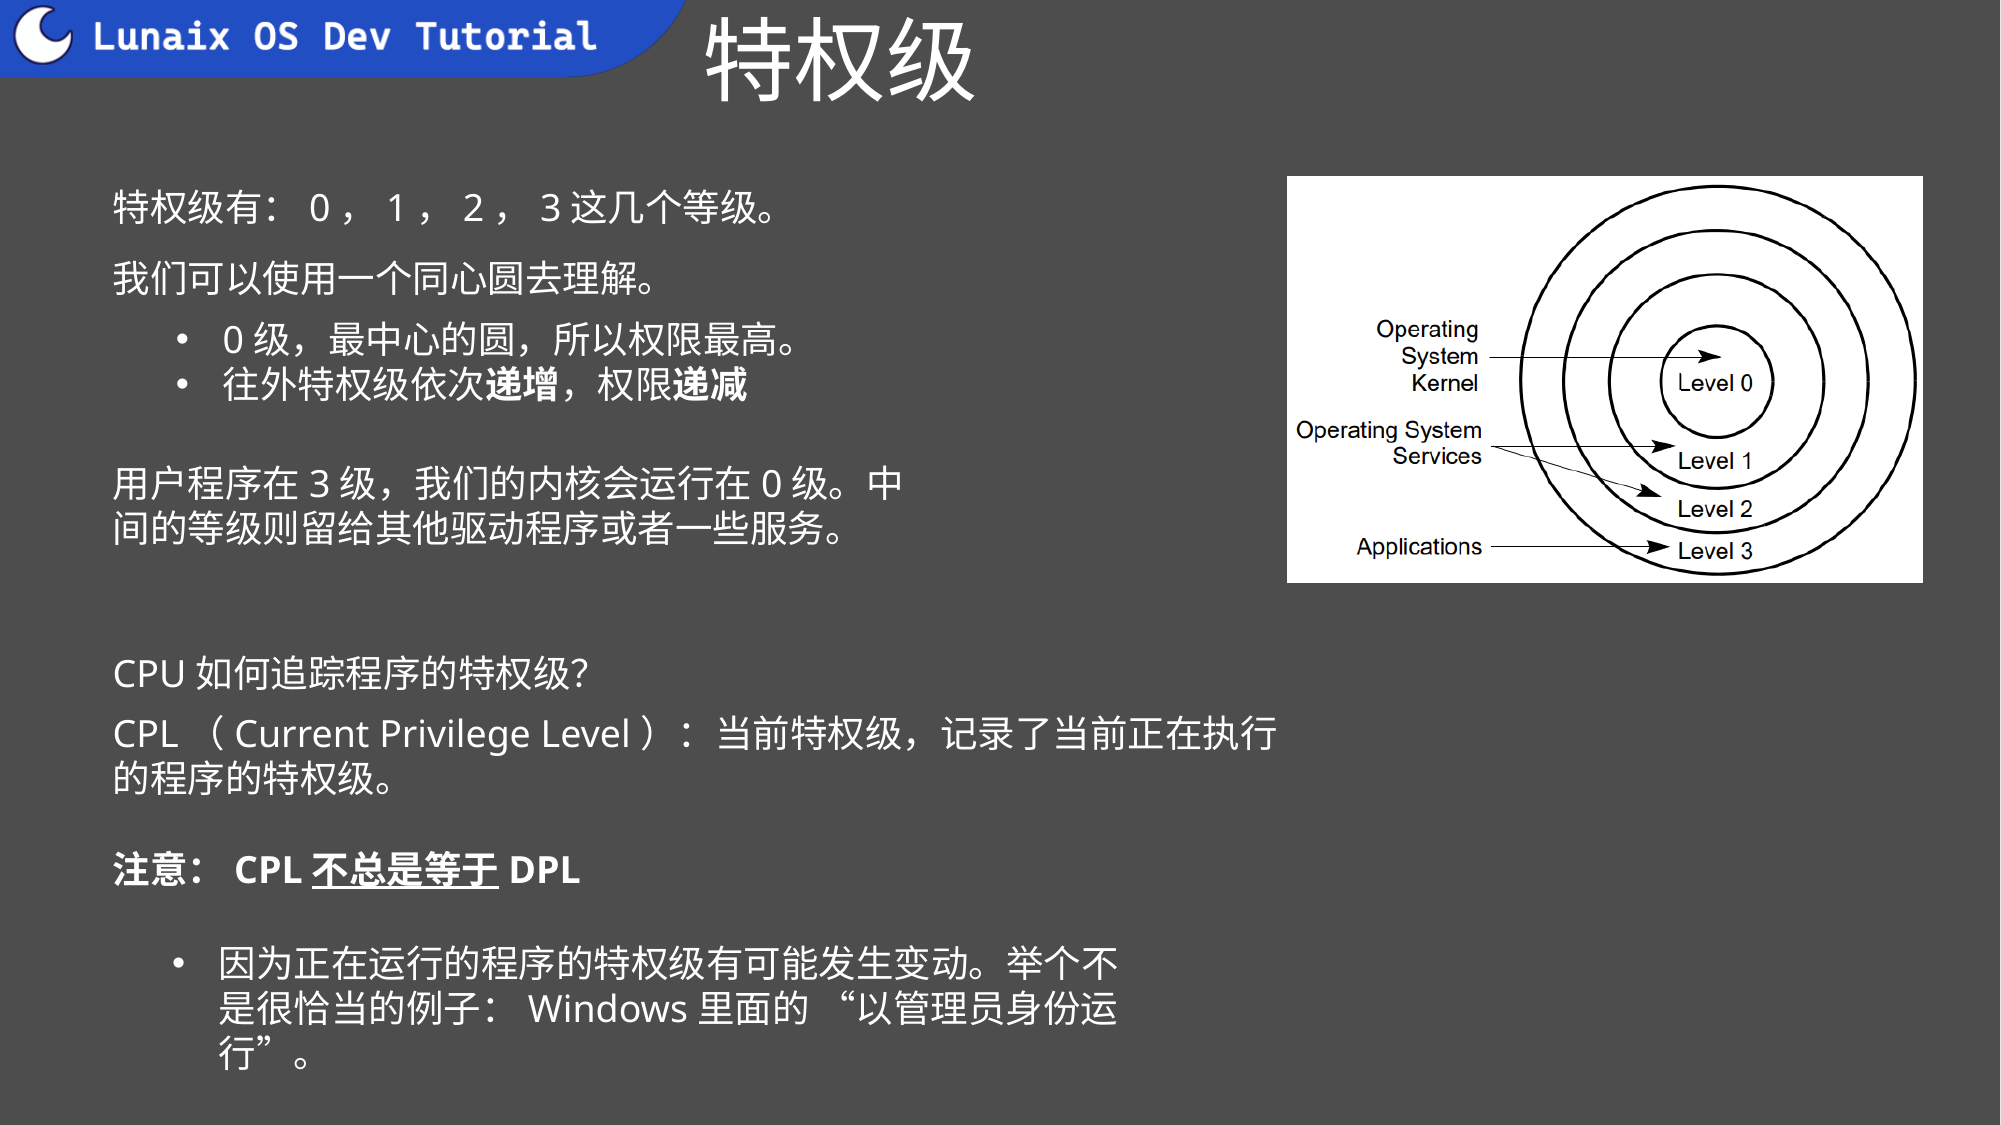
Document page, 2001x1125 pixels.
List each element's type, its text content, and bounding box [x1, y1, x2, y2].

text_box 因为正在运行的程序的特权级有可能发生变动。举个不是很恰当的例子：Windows里面的 “以管理员身份运行”。 [157, 933, 1158, 1083]
text_box 0级，最中心的圆，所以权限最高。 往外特权级依次递增，权限递减 [160, 308, 809, 414]
text_box 特权级有：0，1，2，3这几个等级。 [97, 176, 938, 236]
picture [0, 0, 2001, 1125]
text_box 注意：CPL不总是等于DPL [97, 838, 603, 899]
title 特权级 [687, 0, 1839, 130]
text_box CPL（Current Privilege Level）：当前特权级，记录了当前正在执行的程序的特权级。 [97, 703, 1322, 808]
text_box 我们可以使用一个同心圆去理解。 [97, 247, 938, 308]
text_box CPU如何追踪程序的特权级？ [97, 642, 1039, 703]
text_box 用户程序在3级，我们的内核会运行在0级。中间的等级则留给其他驱动程序或者一些服务。 [97, 452, 938, 558]
